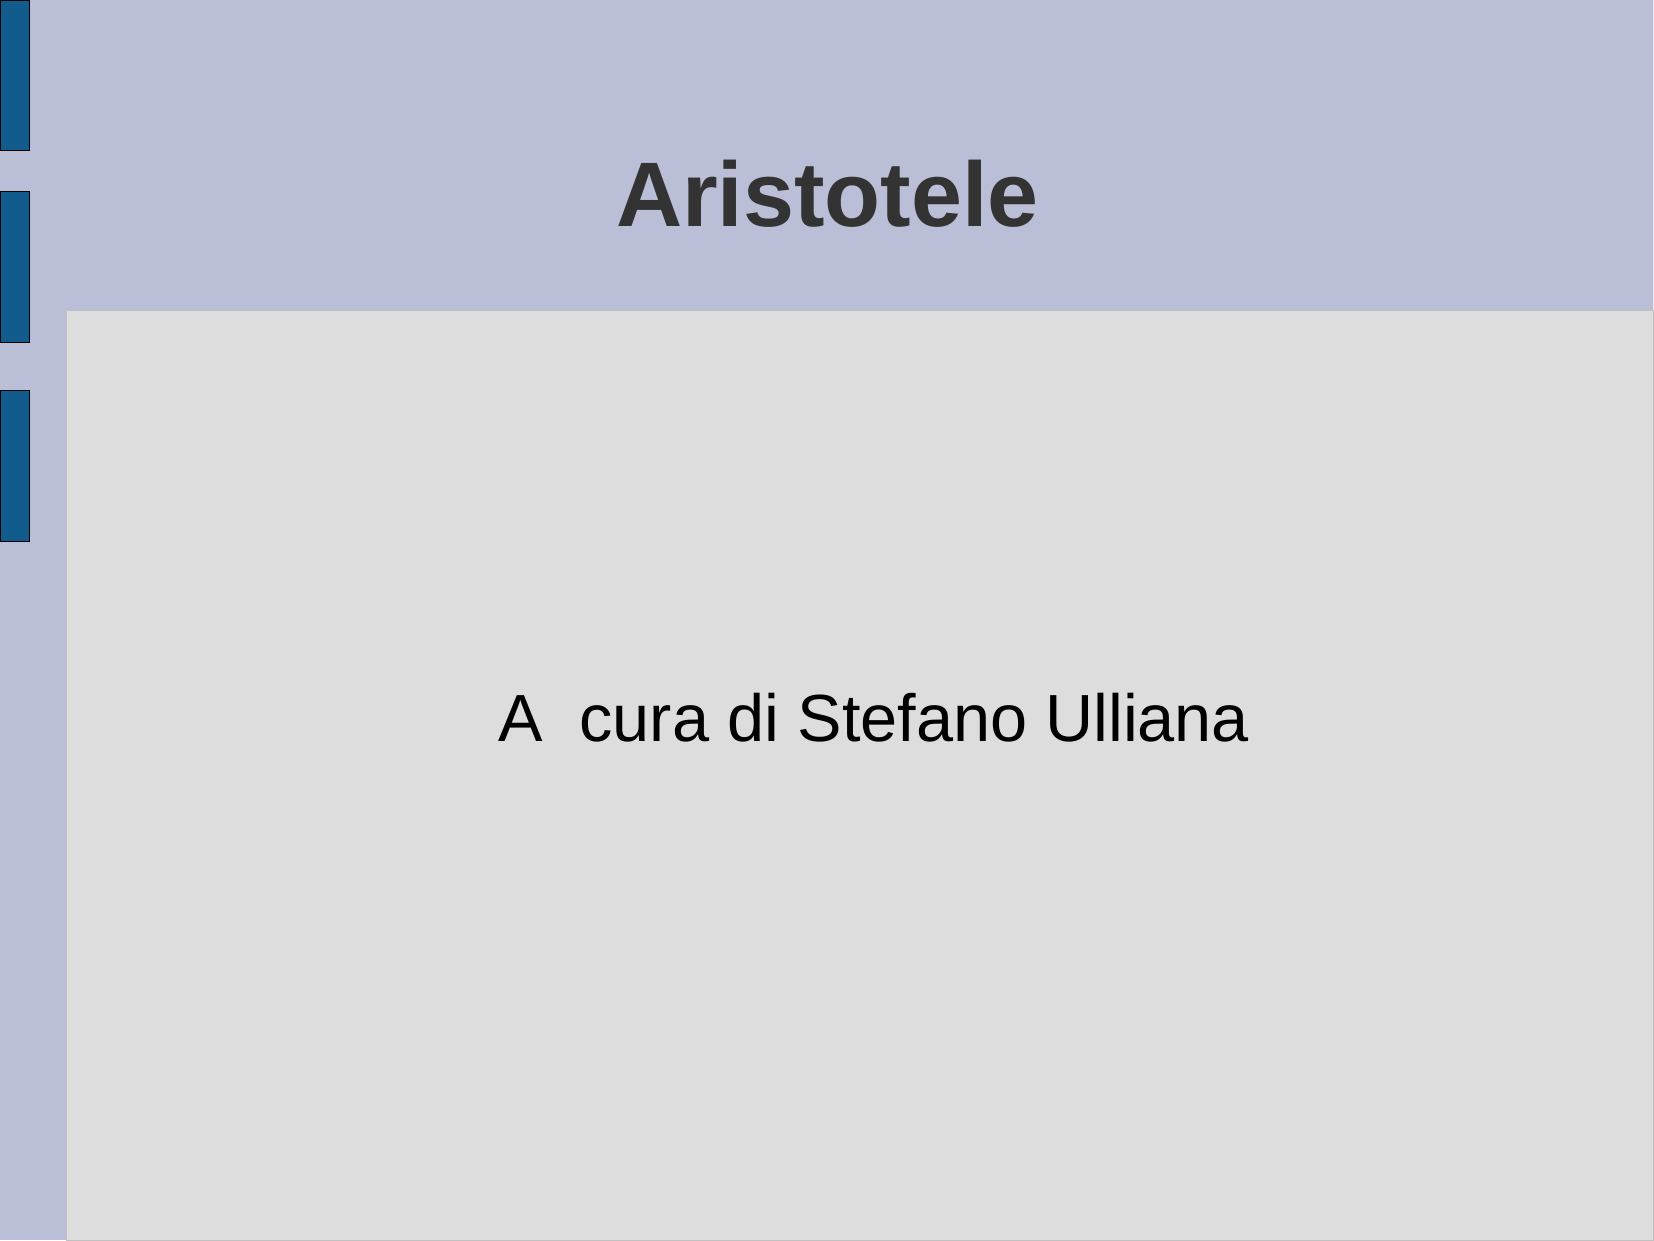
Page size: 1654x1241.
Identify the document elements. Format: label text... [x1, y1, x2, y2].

subtitle A cura di Stefano Ulliana [178, 364, 1570, 1147]
title Aristotele [121, 91, 1534, 299]
